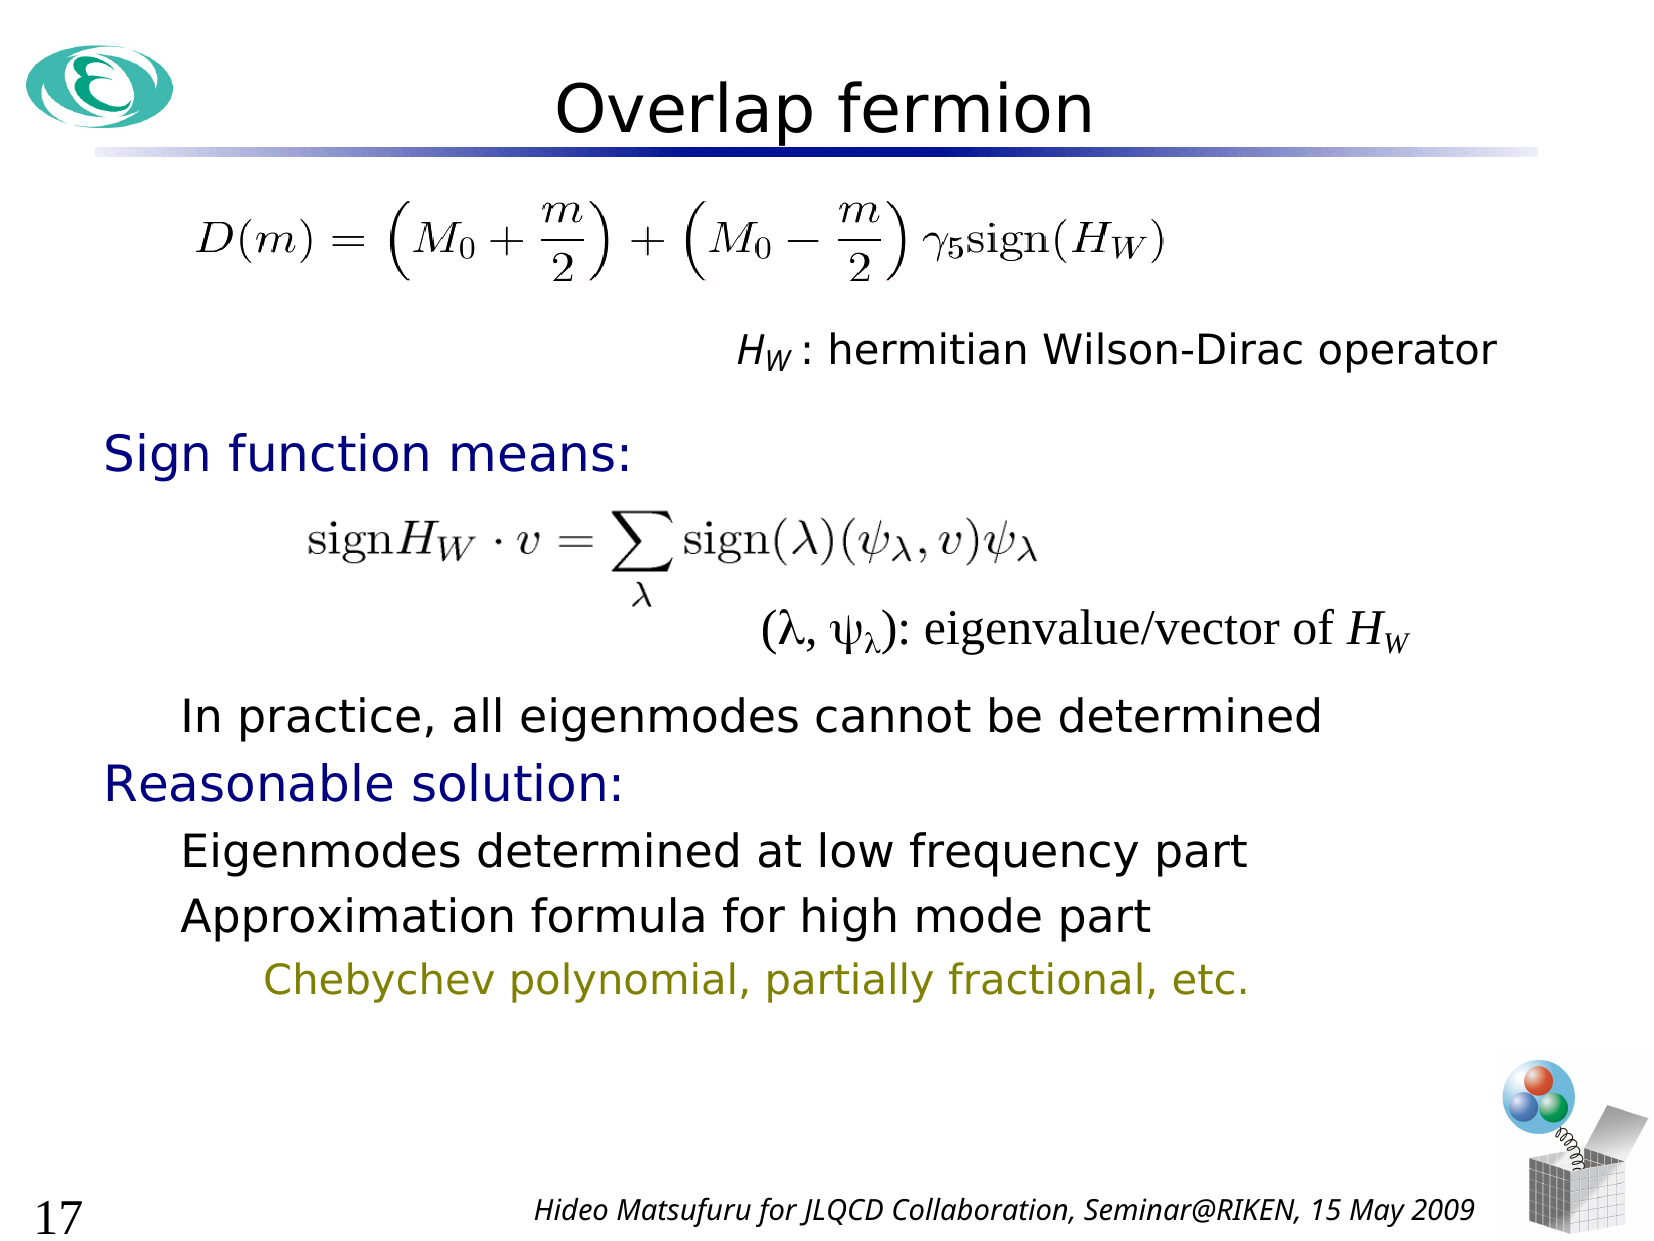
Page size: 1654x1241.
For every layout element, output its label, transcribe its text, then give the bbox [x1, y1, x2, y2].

picture [95, 147, 201, 157]
text_box HW : hermitian Wilson-Dirac operator [736, 319, 1507, 378]
list Sign function means: In practice, all eigenmodes cannot be determined Reasonable solution: Eigenmodes determined at low frequency part Approximation formula for high mode part Chebychev polynomial, partially fractional, etc. [85, 424, 1540, 1066]
text_box (, ): eigenvalue/vector of HW [760, 600, 1409, 669]
picture [196, 201, 1164, 281]
picture [1497, 1053, 1654, 1241]
picture [20, 37, 179, 136]
title Overlap fermion [201, 56, 1450, 163]
picture [1450, 147, 1538, 157]
picture [291, 495, 1042, 617]
